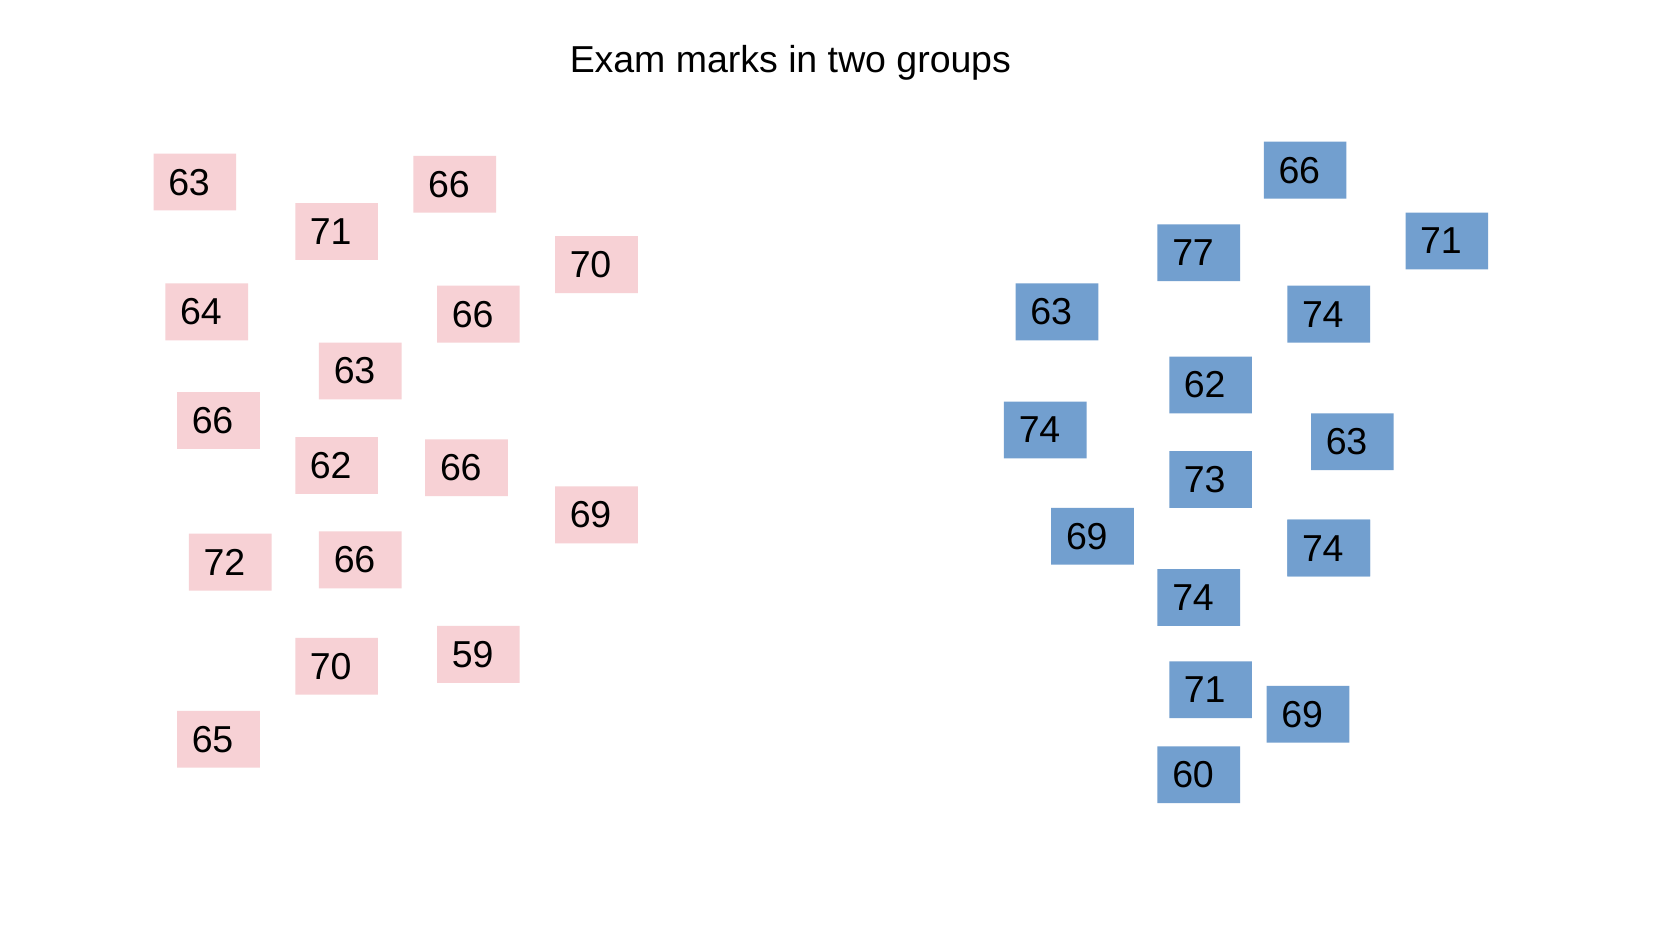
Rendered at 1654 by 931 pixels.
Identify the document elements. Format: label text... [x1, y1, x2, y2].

text_box 71 [295, 203, 378, 260]
text_box 66 [437, 285, 520, 343]
text_box 71 [1405, 212, 1489, 270]
text_box 70 [295, 637, 378, 695]
text_box 66 [177, 392, 260, 449]
text_box 63 [1311, 413, 1394, 471]
text_box 64 [165, 283, 249, 341]
text_box 72 [188, 533, 272, 591]
text_box 66 [413, 155, 497, 213]
text_box 69 [555, 486, 638, 544]
text_box 60 [1157, 746, 1241, 804]
text_box 70 [555, 236, 638, 294]
text_box 74 [1157, 569, 1241, 626]
text_box 66 [425, 439, 508, 497]
text_box 62 [1169, 356, 1252, 414]
text_box 73 [1169, 451, 1252, 508]
text_box 63 [1015, 283, 1099, 341]
text_box 74 [1287, 285, 1371, 343]
text_box 69 [1266, 685, 1350, 743]
text_box 63 [153, 153, 237, 211]
text_box 71 [1169, 661, 1252, 719]
text_box 66 [318, 531, 402, 589]
text_box 59 [437, 625, 520, 683]
text_box 65 [177, 710, 260, 768]
text_box 69 [1051, 507, 1134, 565]
text_box 77 [1157, 224, 1241, 282]
text_box 66 [1263, 141, 1347, 199]
text_box Exam marks in two groups [555, 31, 1087, 88]
text_box 74 [1287, 519, 1371, 577]
text_box 63 [318, 342, 402, 400]
text_box 74 [1003, 401, 1087, 459]
text_box 62 [295, 437, 378, 494]
